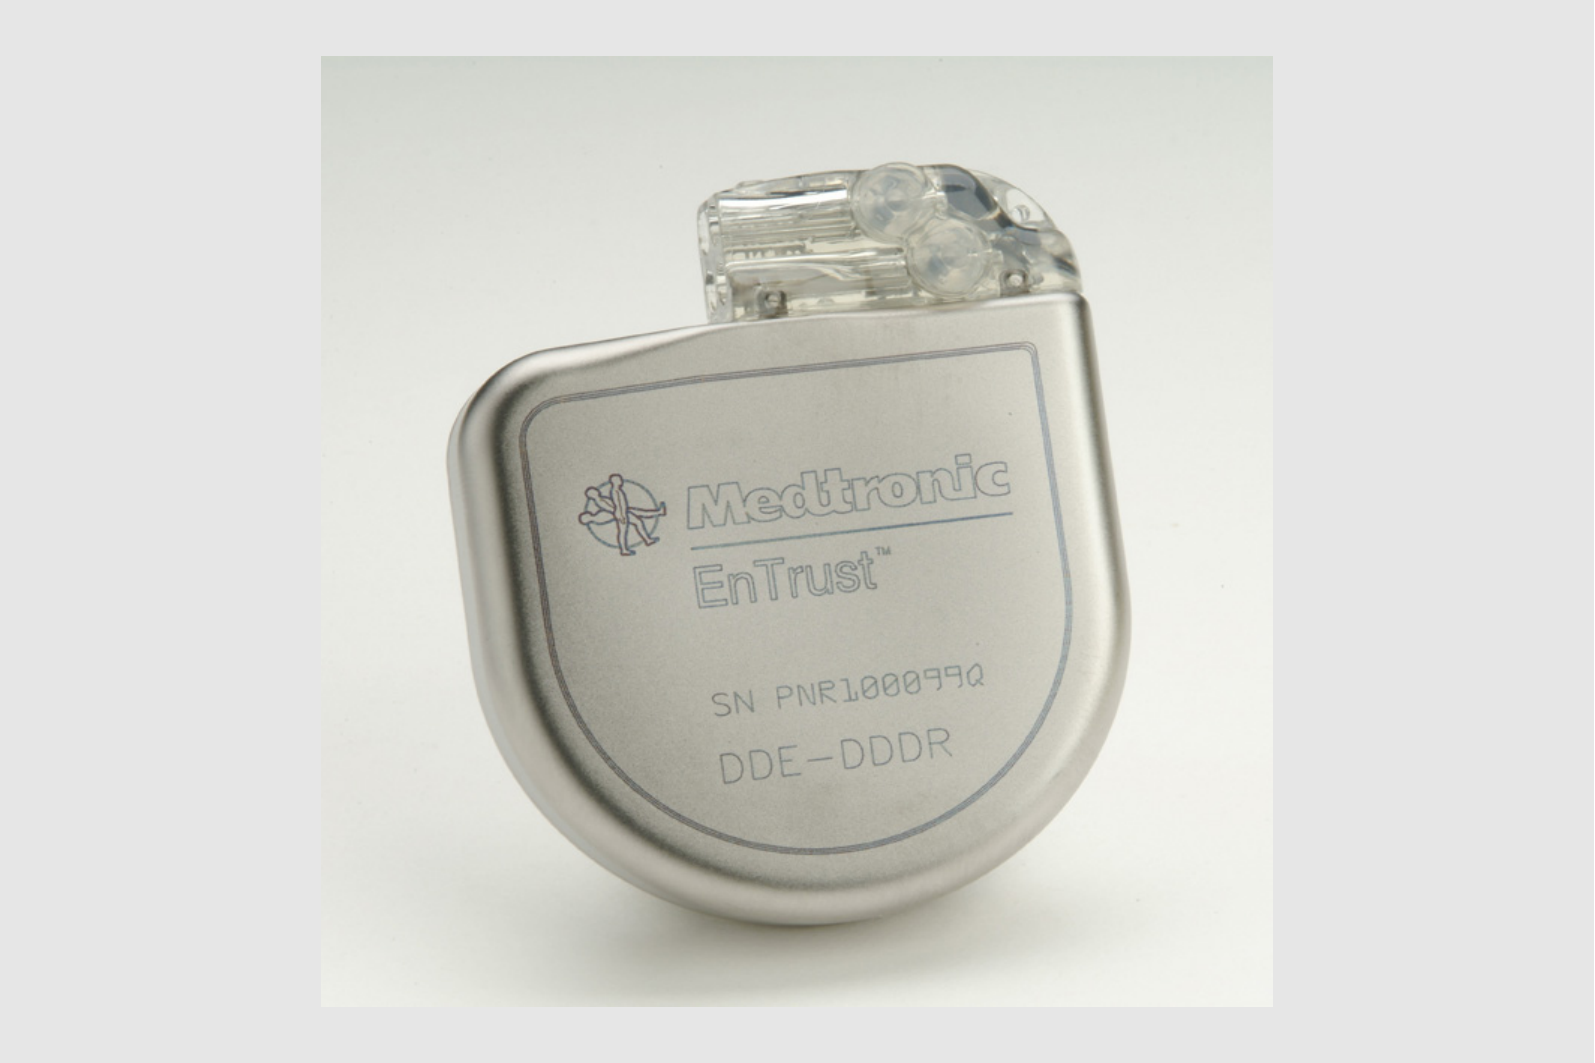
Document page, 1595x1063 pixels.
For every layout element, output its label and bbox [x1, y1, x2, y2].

picture [321, 56, 1273, 1007]
